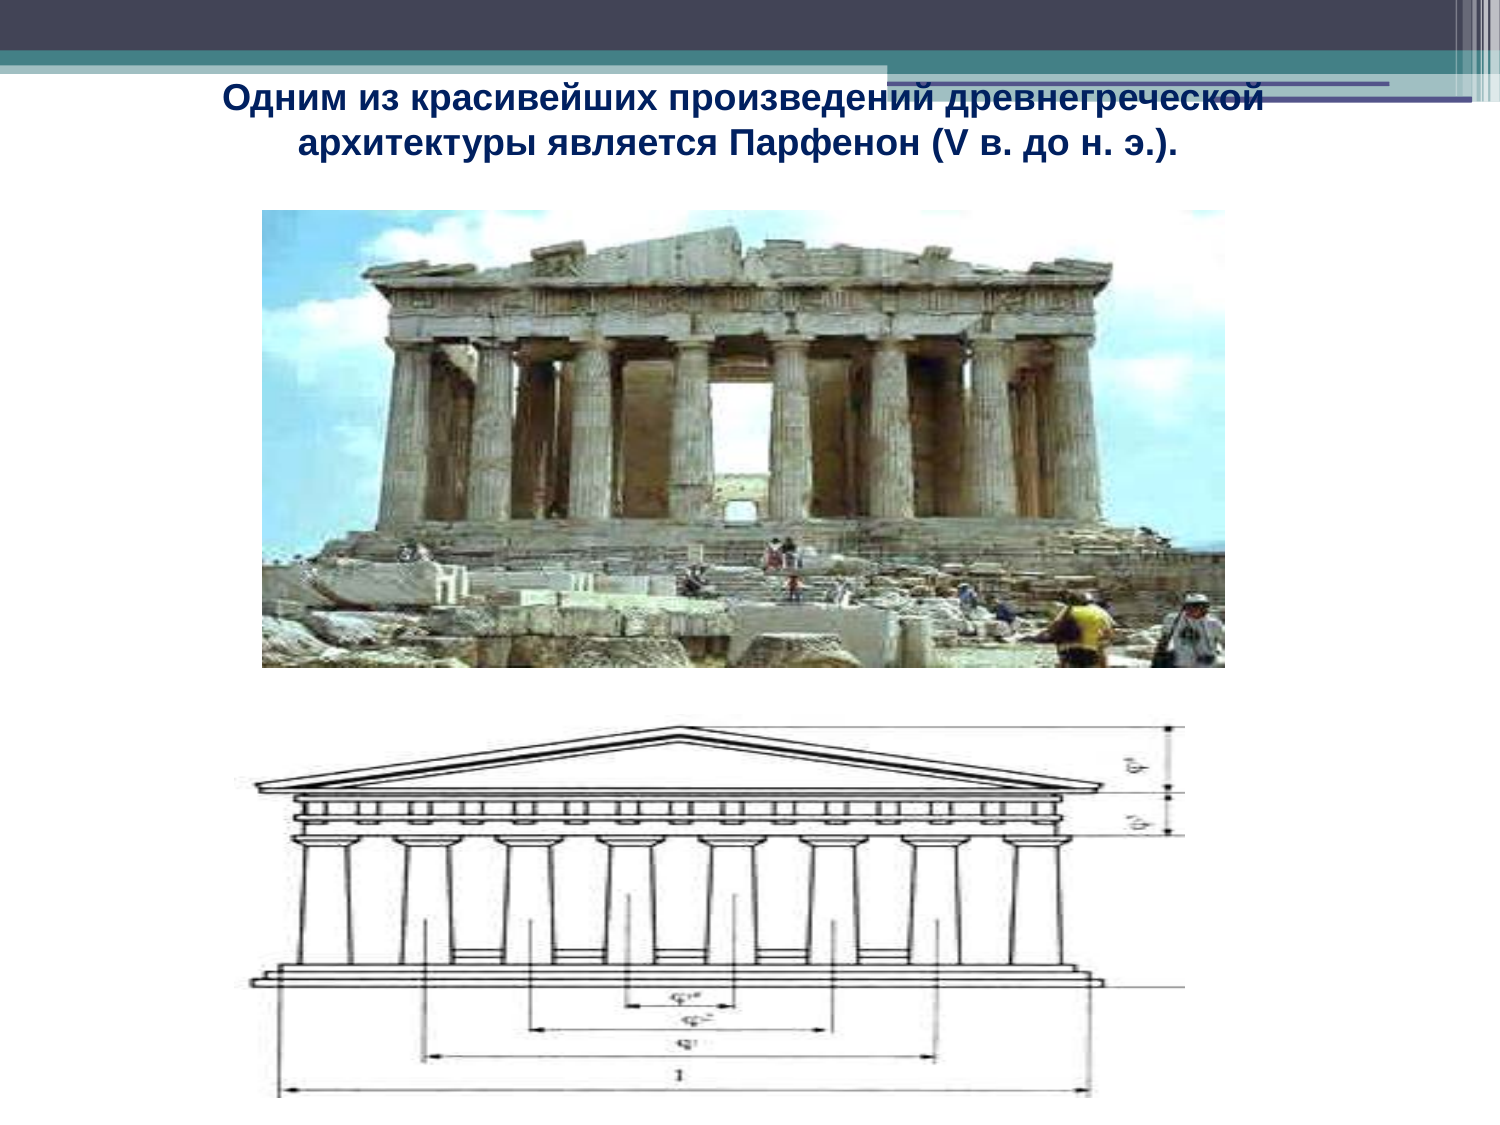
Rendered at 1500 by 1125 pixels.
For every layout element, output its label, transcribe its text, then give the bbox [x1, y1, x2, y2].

text_box Одним из красивейших произведений древнегреческой архитектуры является Парфенон (V в. до н. э.). [87, 65, 1400, 171]
picture [234, 714, 1185, 1098]
picture [262, 210, 1225, 668]
